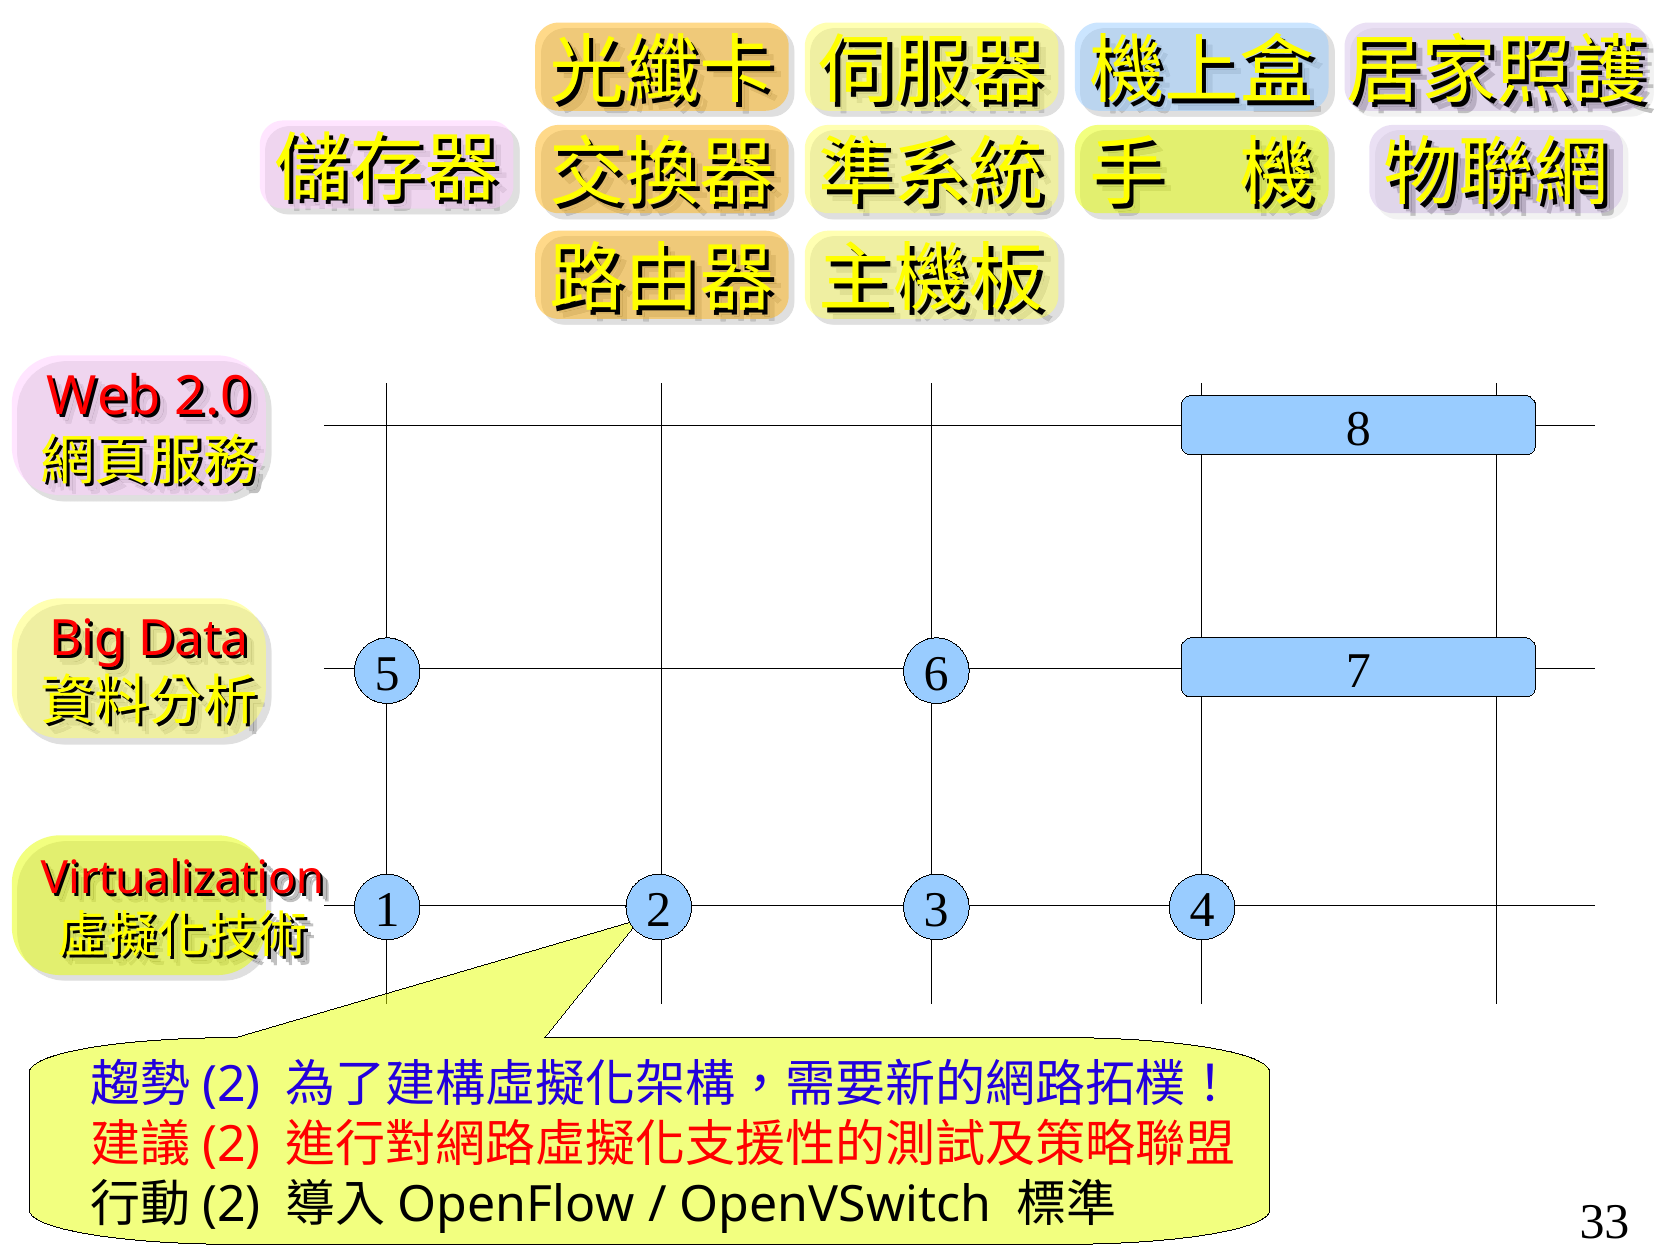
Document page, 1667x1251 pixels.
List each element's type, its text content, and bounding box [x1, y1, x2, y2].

text_box 準系統 [804, 124, 1059, 214]
text_box 光纖卡 [535, 22, 789, 111]
text_box 居家照護 [1602, 84, 1615, 97]
text_box 伺服器 [804, 22, 1059, 111]
text_box 2 [625, 874, 692, 940]
text_box 儲存器 [259, 120, 514, 209]
text_box 路由器 [535, 230, 789, 319]
text_box 居家照護 [1344, 22, 1648, 111]
text_box 趨勢(2) 為了建構虛擬化架構，需要新的網路拓樸！ 建議(2) 進行對網路虛擬化支援性的測試及策略聯盟 行動(2) 導入OpenFlow / OpenVSwitch 標準 [29, 922, 1270, 1245]
text_box 機上盒 [1074, 22, 1329, 111]
text_box Big Data 資料分析 [11, 598, 266, 739]
text_box 手 機 [1074, 124, 1329, 214]
text_box 3 [903, 874, 970, 940]
text_box 7 [1181, 637, 1536, 697]
text_box 1 [354, 874, 420, 940]
text_box Virtualization 虛擬化技術 [11, 835, 266, 976]
text_box 4 [1169, 874, 1235, 940]
text_box 5 [354, 637, 420, 704]
text_box 8 [1181, 395, 1536, 455]
text_box 6 [903, 637, 970, 704]
text_box 主機板 [804, 230, 1059, 319]
text_box Web 2.0 網頁服務 [11, 355, 266, 496]
text_box 物聯網 [1369, 124, 1623, 214]
text_box 交換器 [535, 124, 789, 214]
